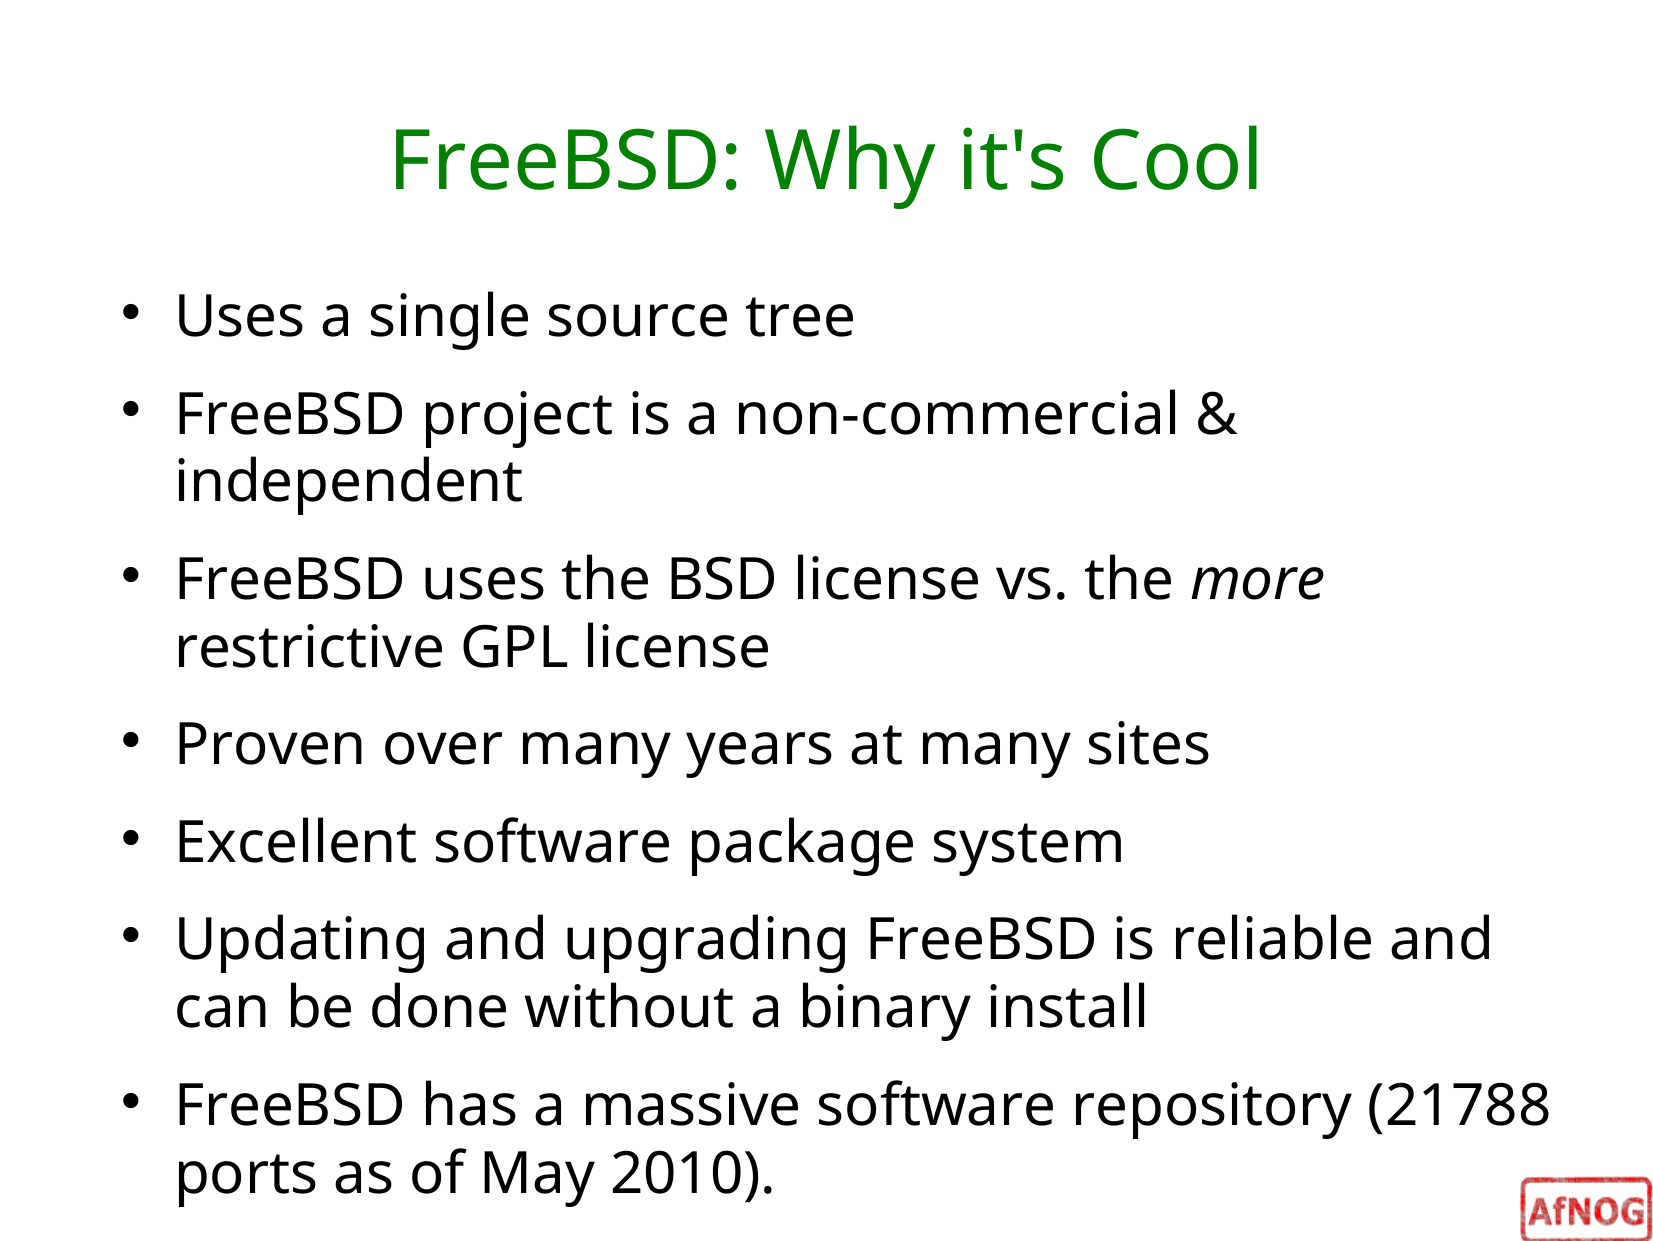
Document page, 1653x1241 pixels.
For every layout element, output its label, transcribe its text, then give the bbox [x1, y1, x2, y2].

picture [1519, 1175, 1653, 1241]
text_box Uses a single source tree FreeBSD project is a non-commercial & independent FreeBSD uses the BSD license vs. the more restrictive GPL license Proven over many years at many sites Excellent software package system Updating and upgrading FreeBSD is reliable and can be done without a binary install FreeBSD has a massive software repository (21788 ports as of May 2010). [103, 279, 1570, 1203]
text_box FreeBSD: Why it's Cool [121, 73, 1533, 246]
